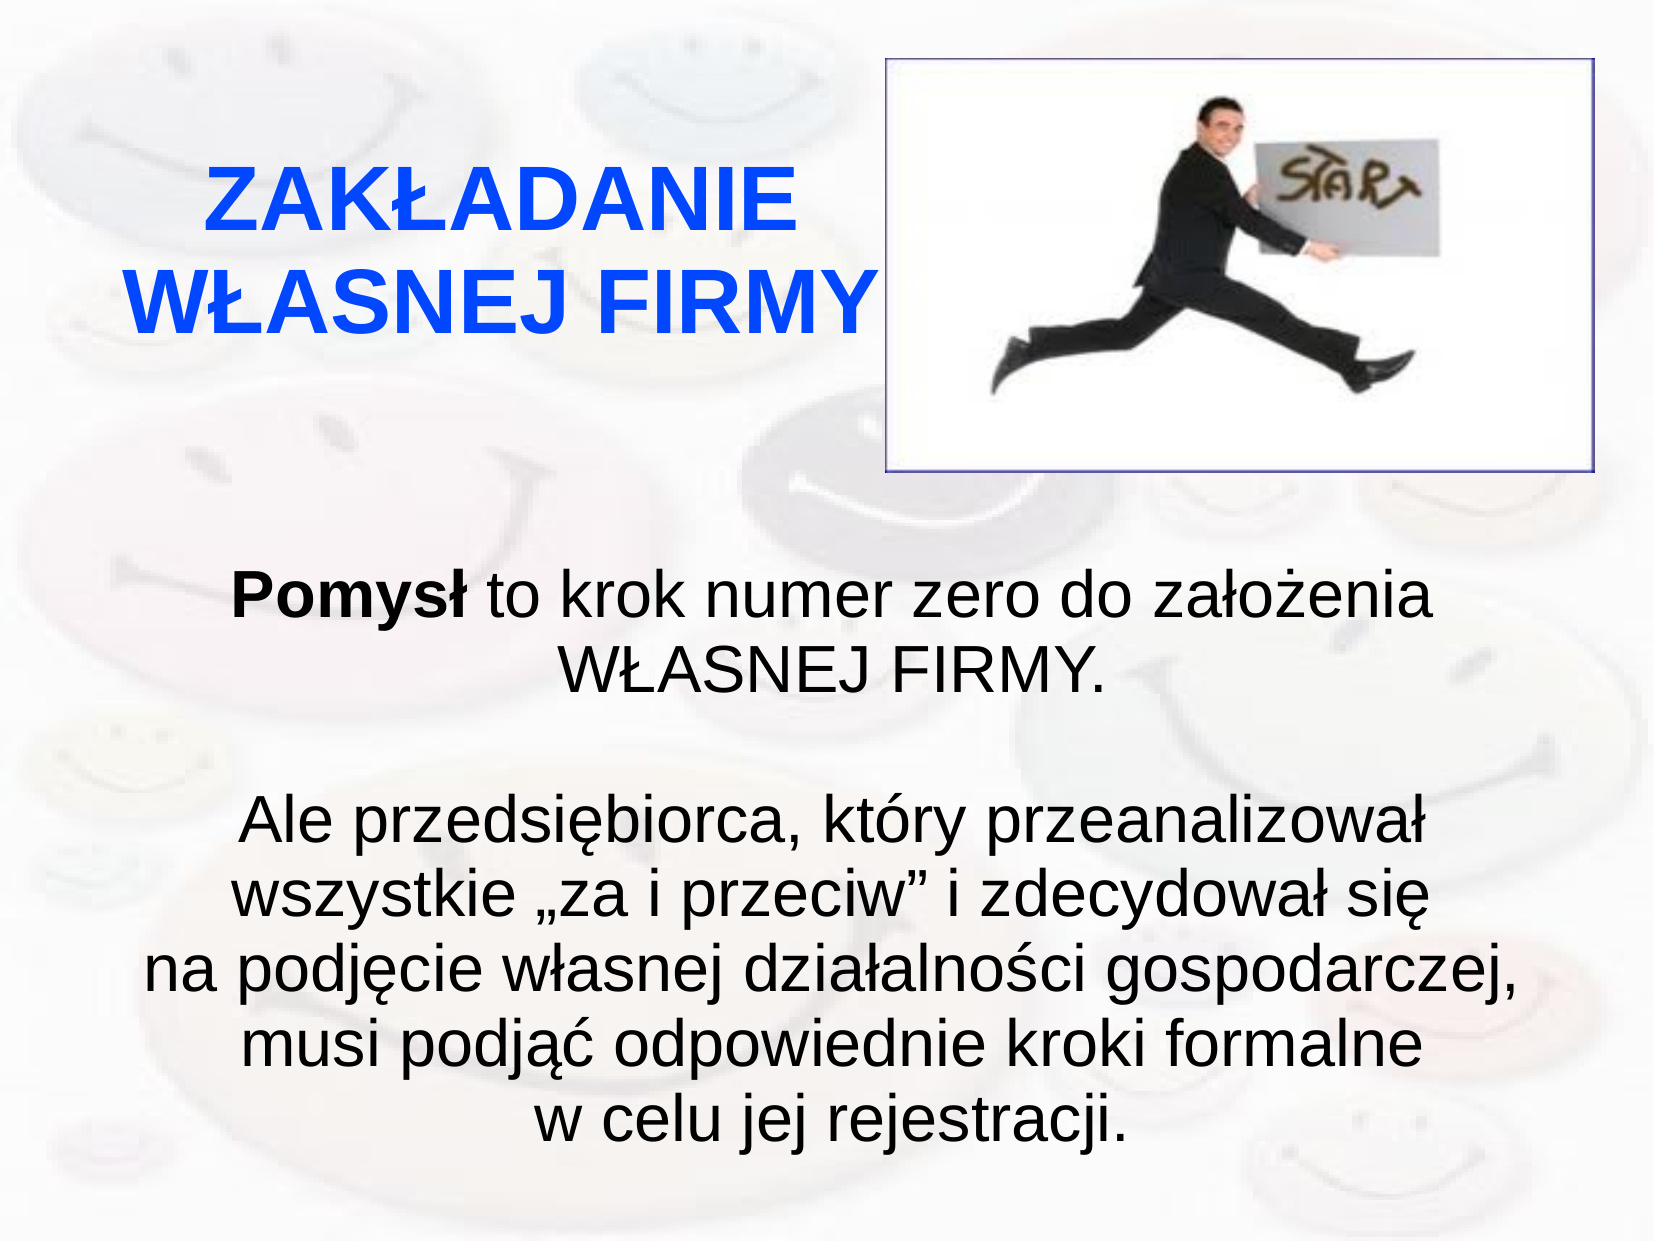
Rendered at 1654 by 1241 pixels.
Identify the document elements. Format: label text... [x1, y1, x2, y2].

title ZAKŁADANIE WŁASNEJ FIRMY [59, 147, 885, 353]
subtitle Pomysł to krok numer zero do założenia WŁASNEJ FIRMY. Ale przedsiębiorca, który przeanalizował wszystkie „za i przeciw” i zdecydował się na podjęcie własnej działalności gospodarczej, musi podjąć odpowiednie kroki formalne w celu jej rejestracji. [88, 472, 1577, 1241]
picture [0, 0, 1654, 1241]
